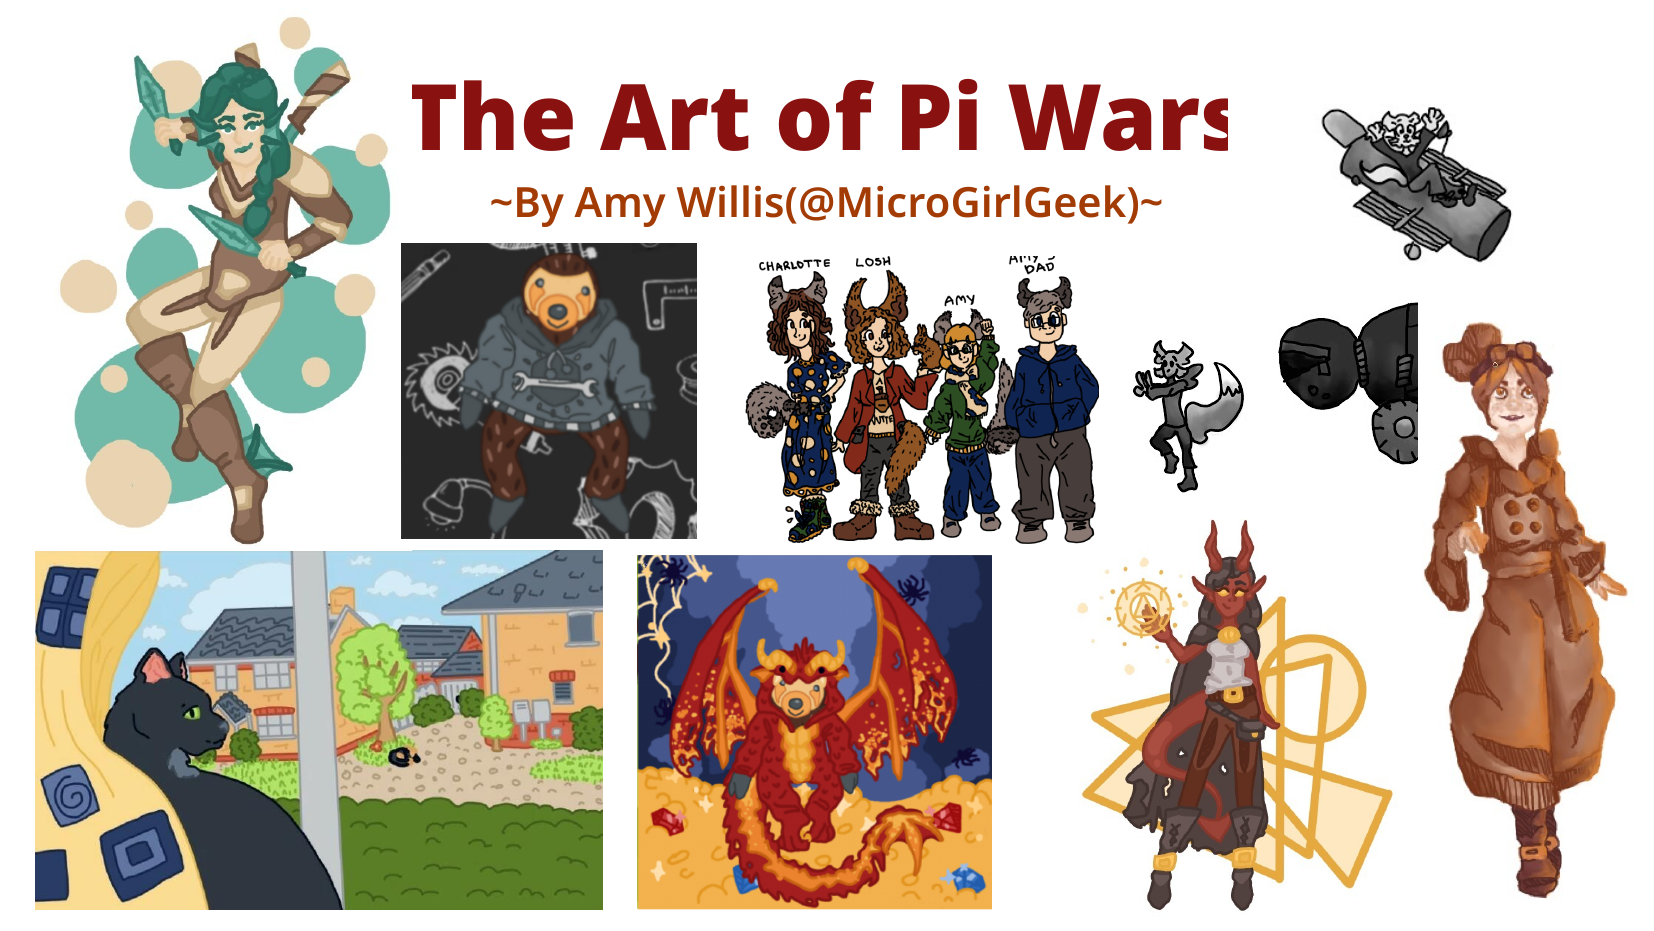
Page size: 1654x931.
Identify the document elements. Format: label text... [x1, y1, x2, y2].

picture [744, 28, 1654, 922]
picture [637, 555, 992, 910]
subtitle ~By Amy Willis(@MicroGirlGeek)~ [412, 153, 1394, 249]
title The Art of Pi Wars [412, 37, 1228, 153]
picture [18, 8, 697, 910]
